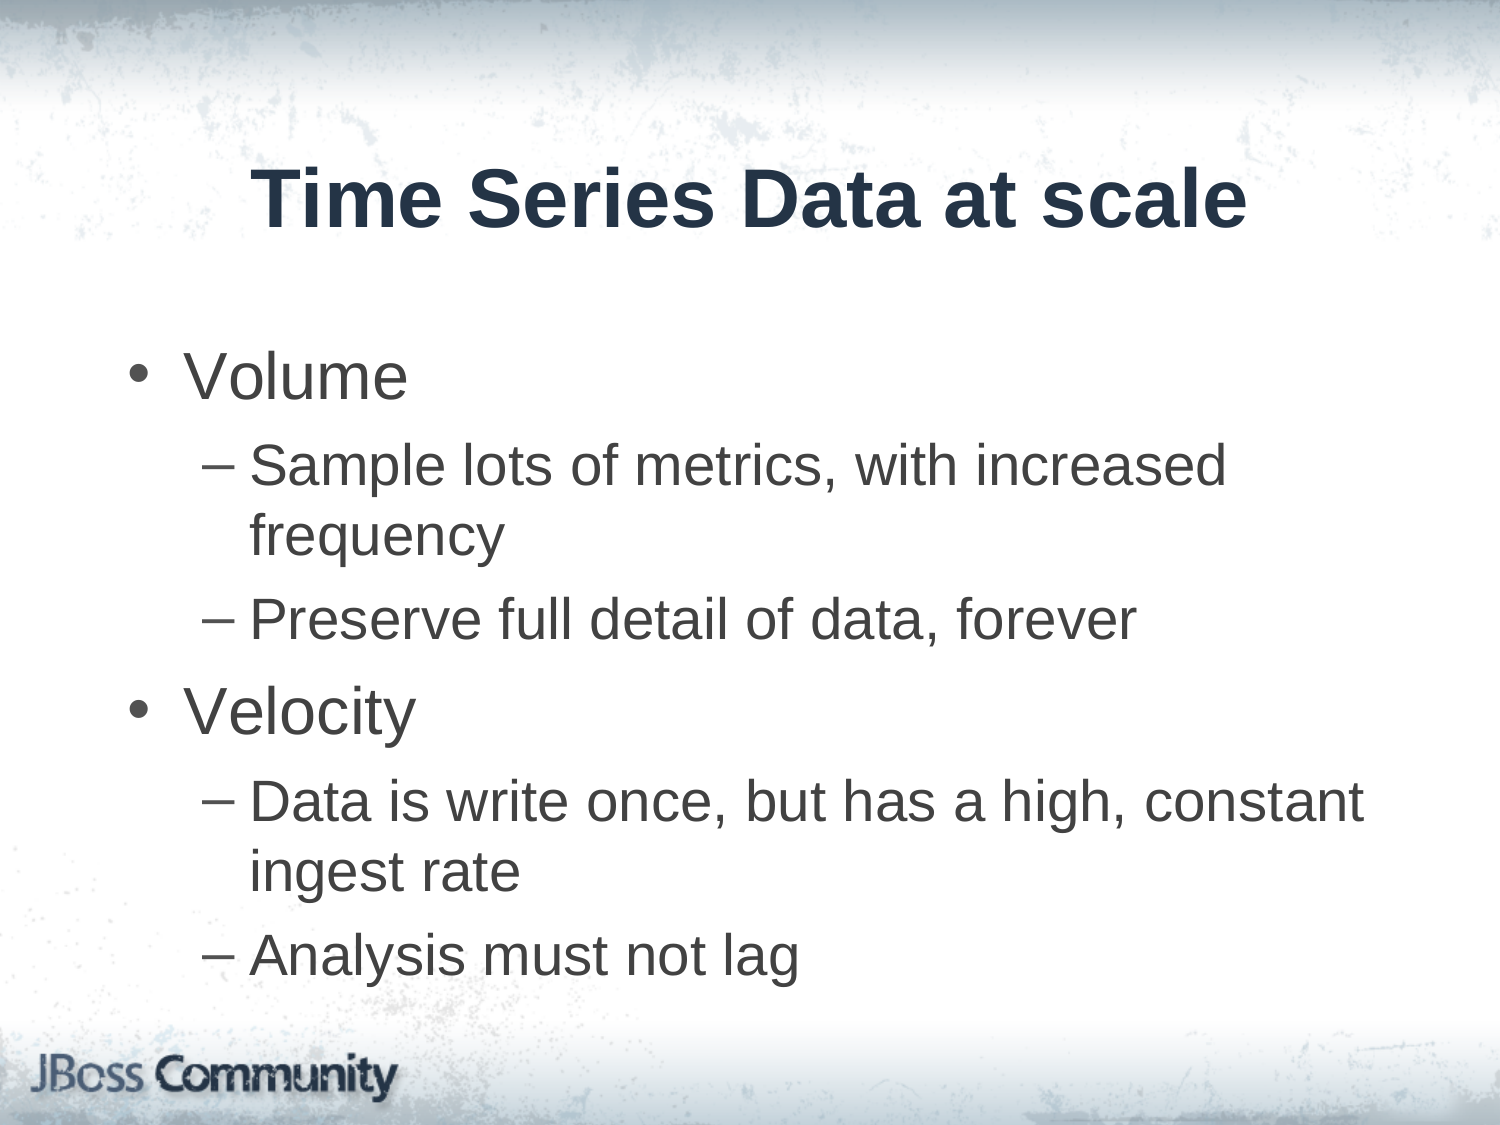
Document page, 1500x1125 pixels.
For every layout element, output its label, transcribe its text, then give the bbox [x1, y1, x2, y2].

list Volume Sample lots of metrics, with increased frequency Preserve full detail of data, forever Velocity Data is write once, but has a high, constant ingest rate Analysis must not lag [112, 324, 1388, 1001]
title Time Series Data at scale [112, 68, 1388, 320]
picture [0, 0, 1500, 1125]
